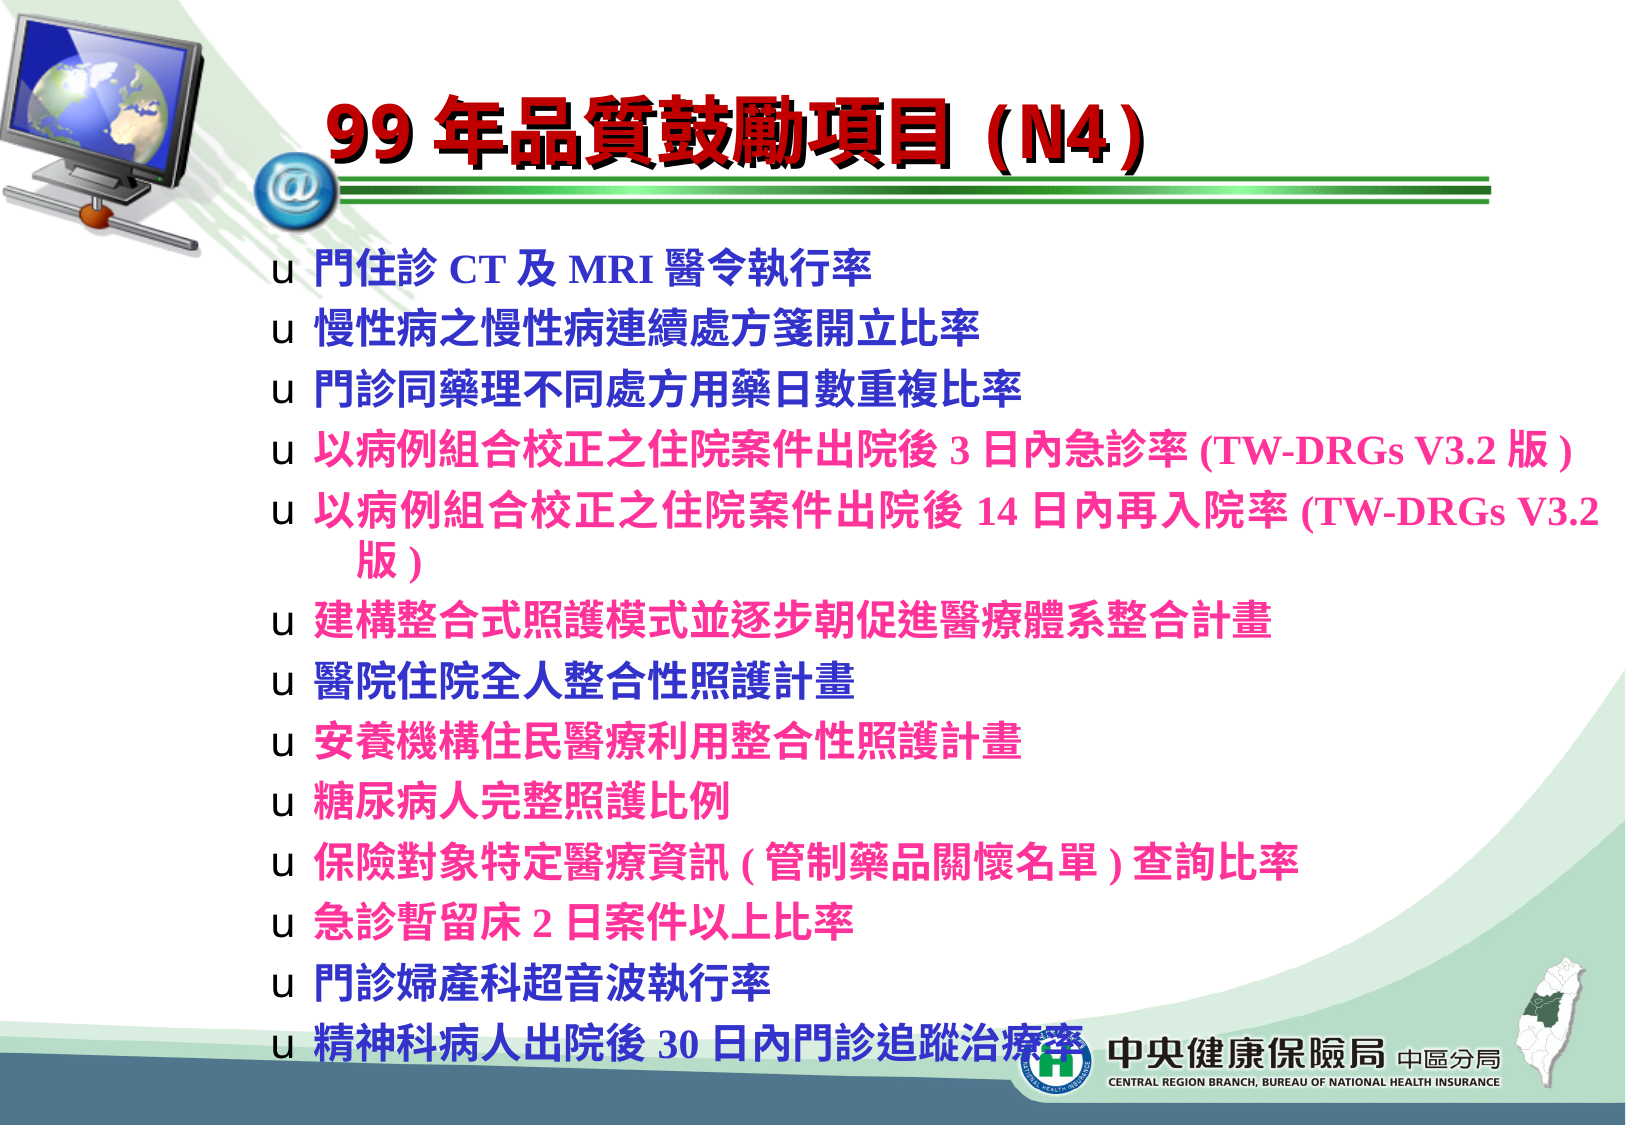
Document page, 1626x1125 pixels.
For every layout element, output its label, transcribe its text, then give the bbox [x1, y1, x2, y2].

text_box 99年品質鼓勵項目(N4) [308, 35, 1515, 223]
text_box 門住診CT及MRI醫令執行率 慢性病之慢性病連續處方箋開立比率 門診同藥理不同處方用藥日數重複比率 以病例組合校正之住院案件出院後3日內急診率(TW-DRGs V3.2版) 以病例組合校正之住院案件出院後14日內再入院率(TW-DRGs V3.2版) 建構整合式照護模式並逐步朝促進醫療體系整合計畫 醫院住院全人整合性照護計畫 安養機構住民醫療利用整合性照護計畫 糖尿病人完整照護比例 保險對象特定醫療資訊(管制藥品關懷名單)查詢比率 急診暫留床2日案件以上比率 門診婦產科超音波執行率 精神科病人出院後30日內門診追蹤治療率 [167, 234, 1625, 1079]
